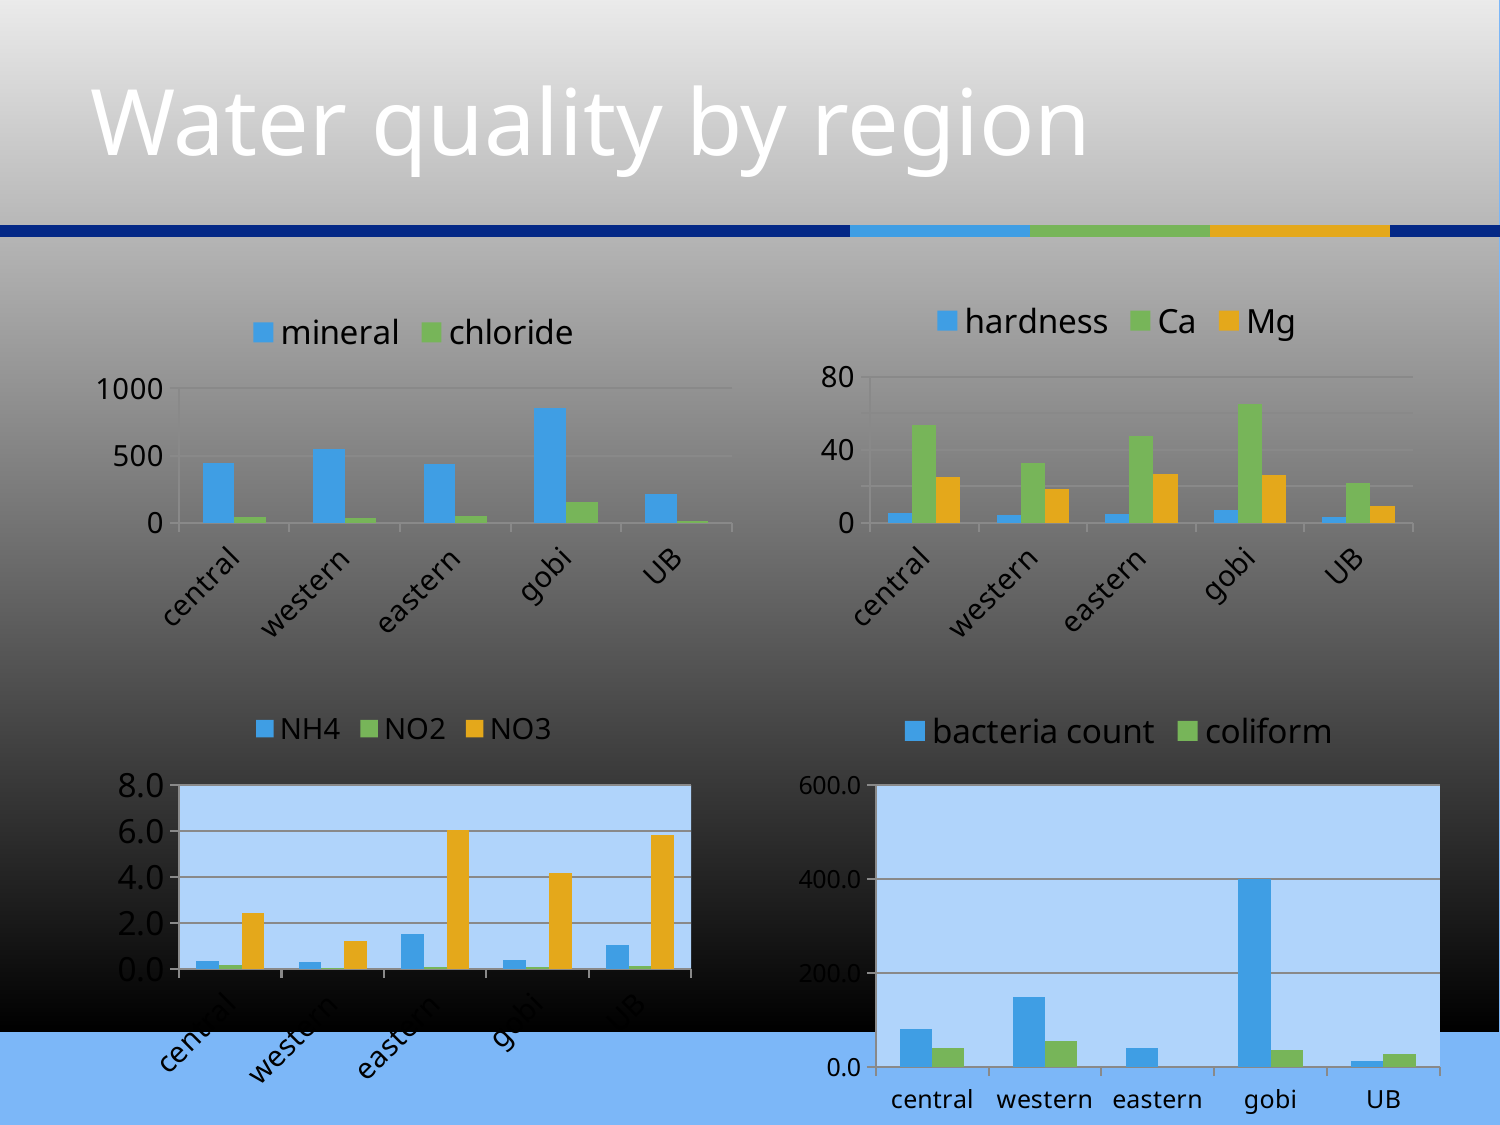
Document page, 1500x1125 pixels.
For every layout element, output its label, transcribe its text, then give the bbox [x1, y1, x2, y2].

chart [808, 281, 1426, 655]
title Water quality by region [75, 24, 1426, 213]
chart [785, 691, 1454, 1125]
chart [82, 292, 746, 655]
chart [105, 691, 704, 1102]
